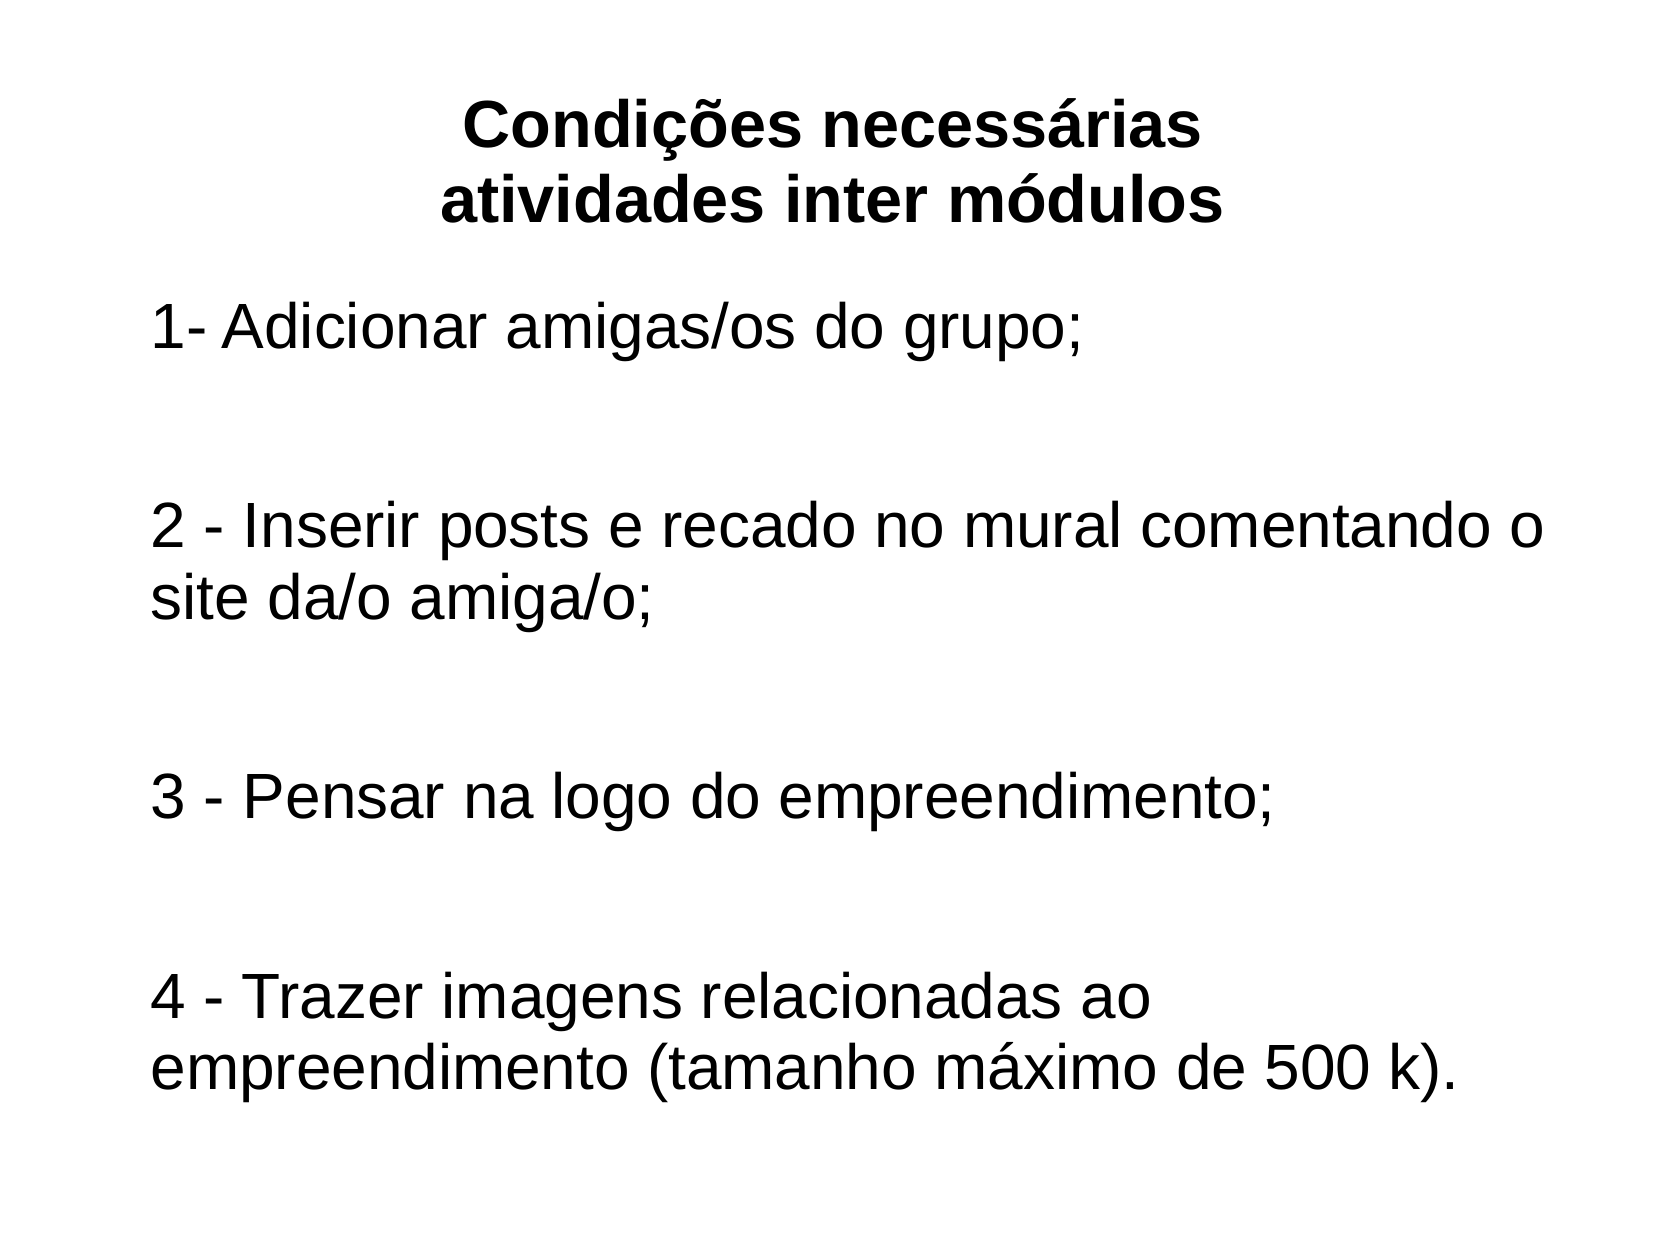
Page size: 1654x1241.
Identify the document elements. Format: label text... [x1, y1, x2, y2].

list 1- Adicionar amigas/os do grupo; 2 - Inserir posts e recado no mural comentando o site da/o amiga/o; 3 - Pensar na logo do empreendimento; 4 - Trazer imagens relacionadas ao empreendimento (tamanho máximo de 500 k). [82, 290, 1571, 1109]
title Condições necessárias atividades inter módulos [88, 58, 1577, 266]
